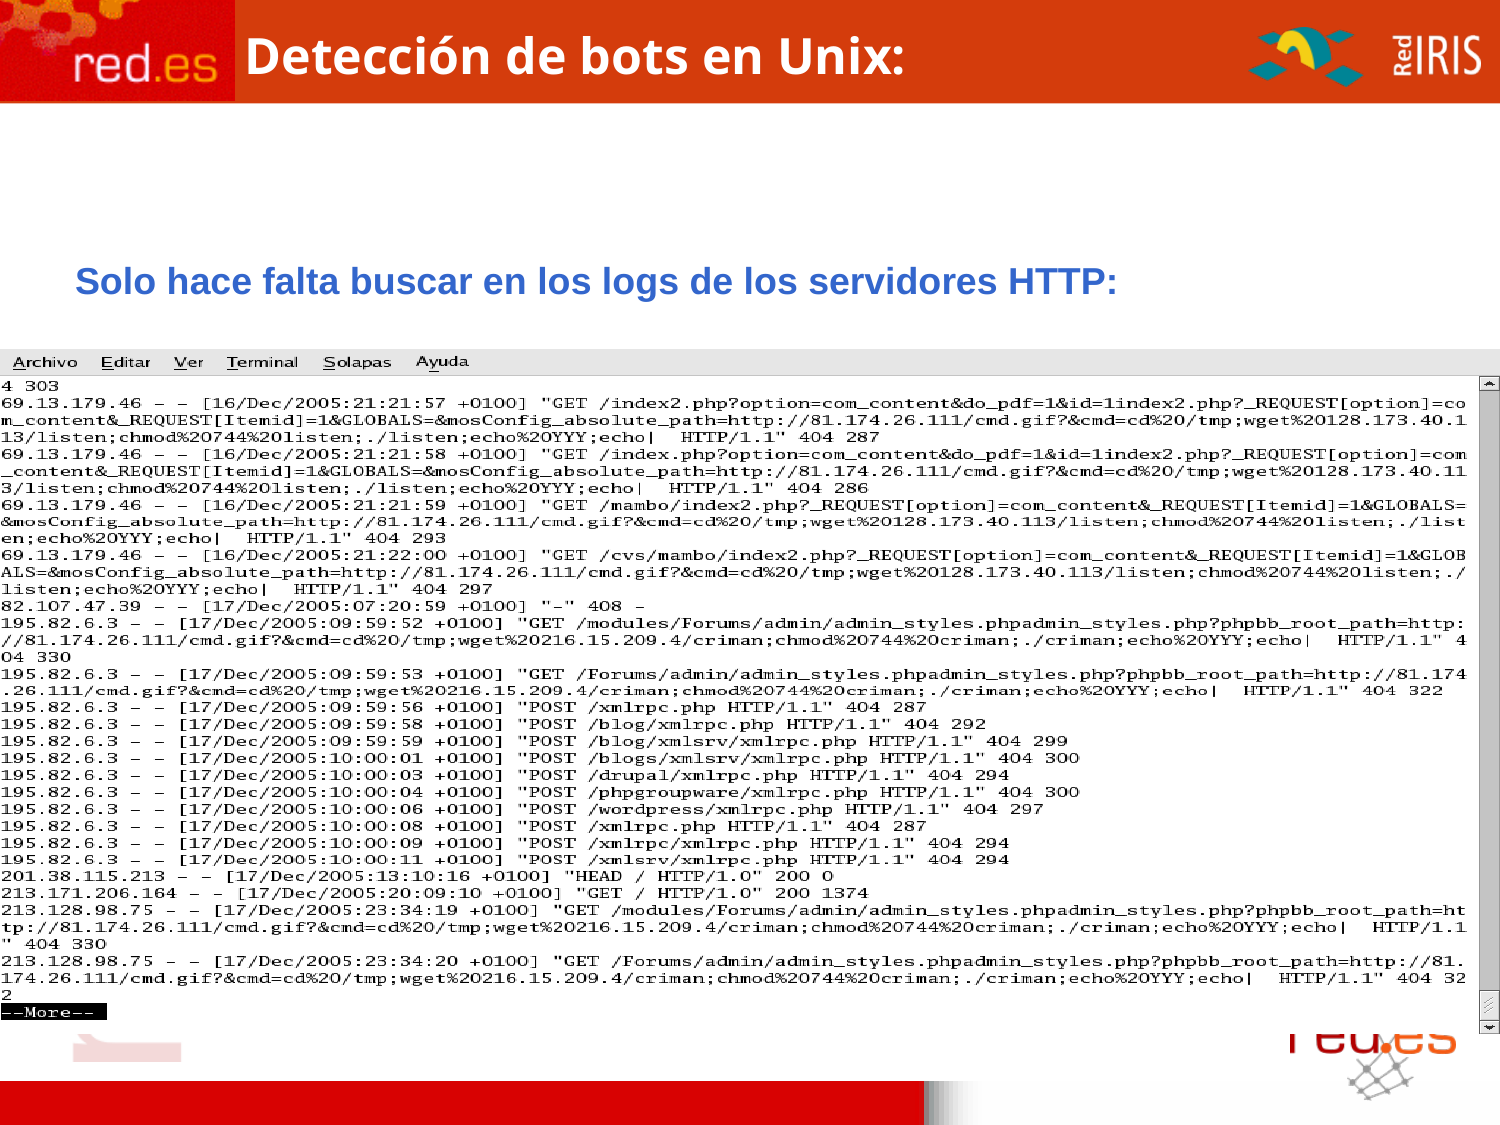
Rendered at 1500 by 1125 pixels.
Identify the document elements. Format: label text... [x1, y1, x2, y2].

picture [1412, 27, 1481, 87]
list Solo hace falta buscar en los logs de los servidores HTTP: [75, 262, 1426, 349]
title Detección de bots en Unix: [244, 0, 1412, 121]
picture [0, 0, 235, 101]
picture [0, 349, 1500, 1125]
